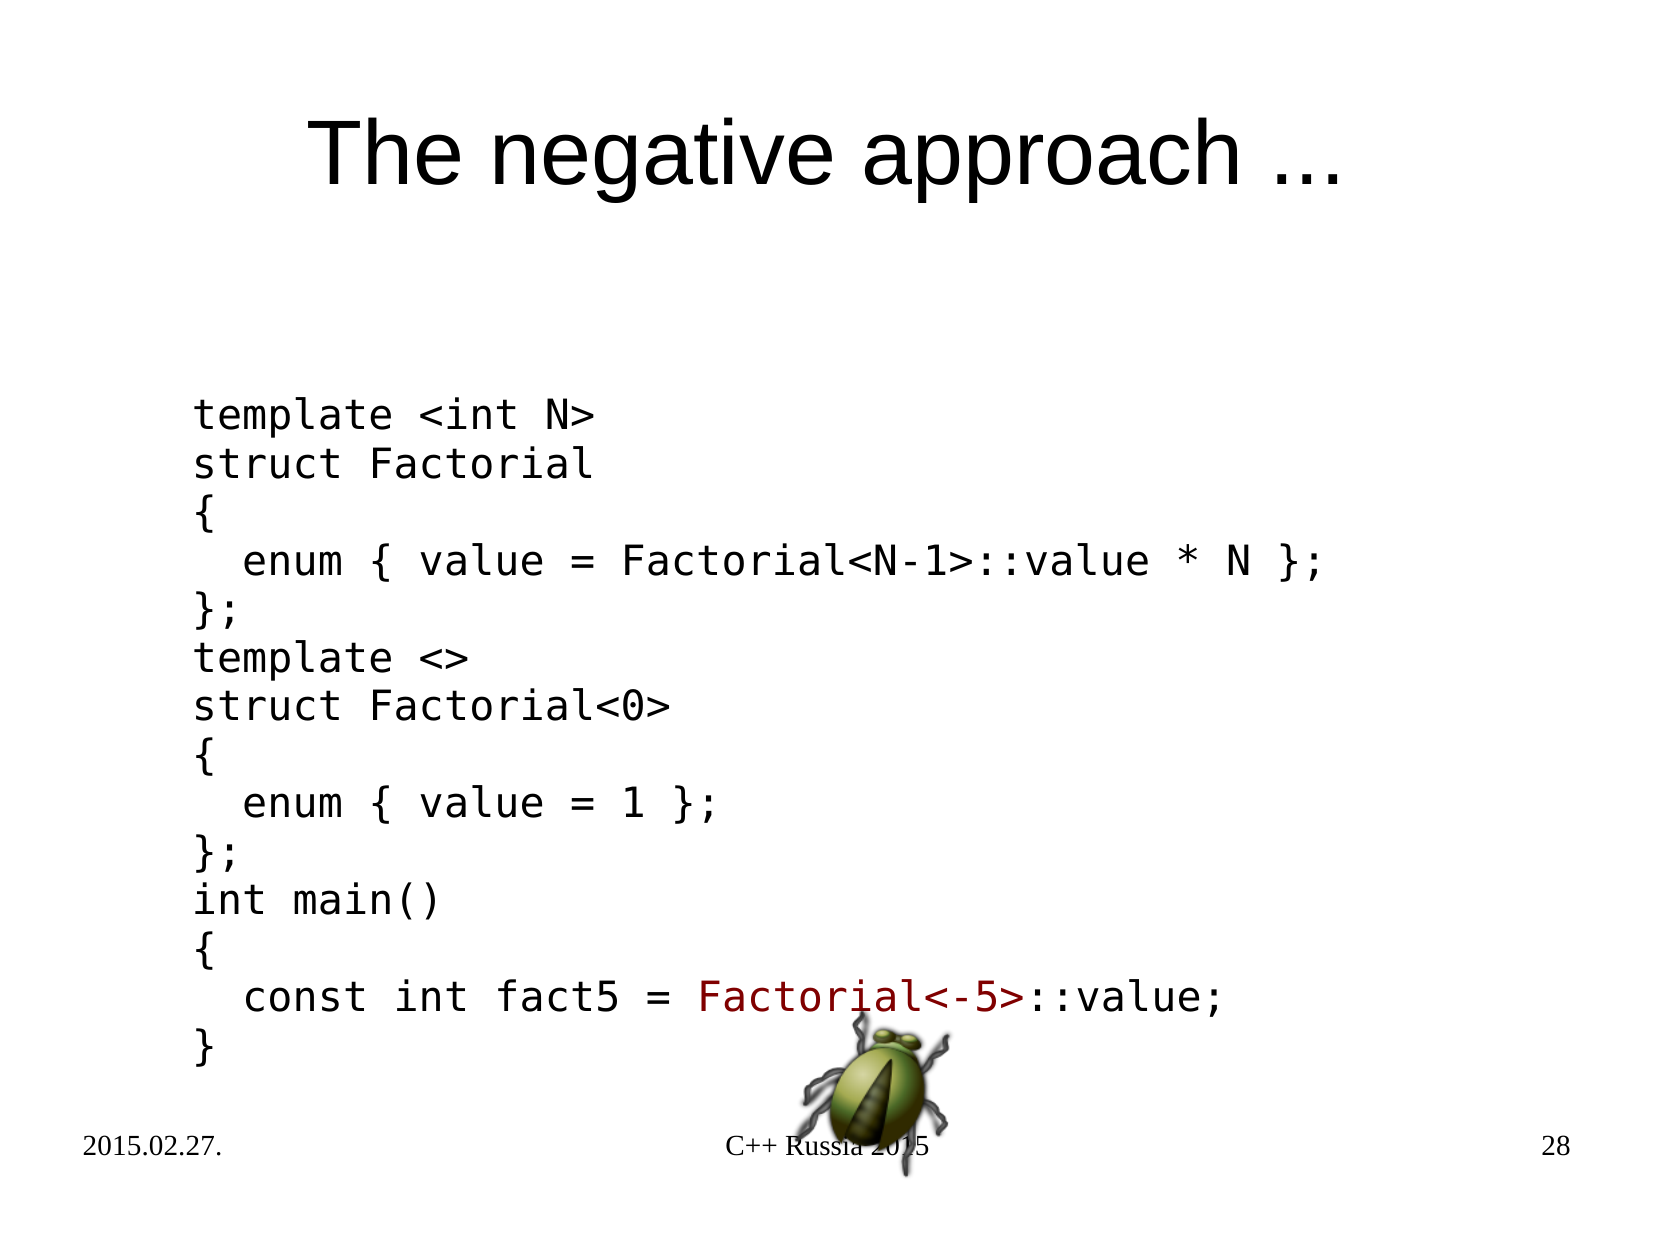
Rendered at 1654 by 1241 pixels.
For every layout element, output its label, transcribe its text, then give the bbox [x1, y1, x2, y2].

title The negative approach ... [82, 49, 1571, 257]
picture [774, 1003, 975, 1182]
text_box template <int N> struct Factorial { enum { value = Factorial<N-1>::value * N }; }; template <> struct Factorial<0> { enum { value = 1 }; }; int main() { const int fact5 = Factorial<-5>::value; } [177, 383, 1344, 1078]
